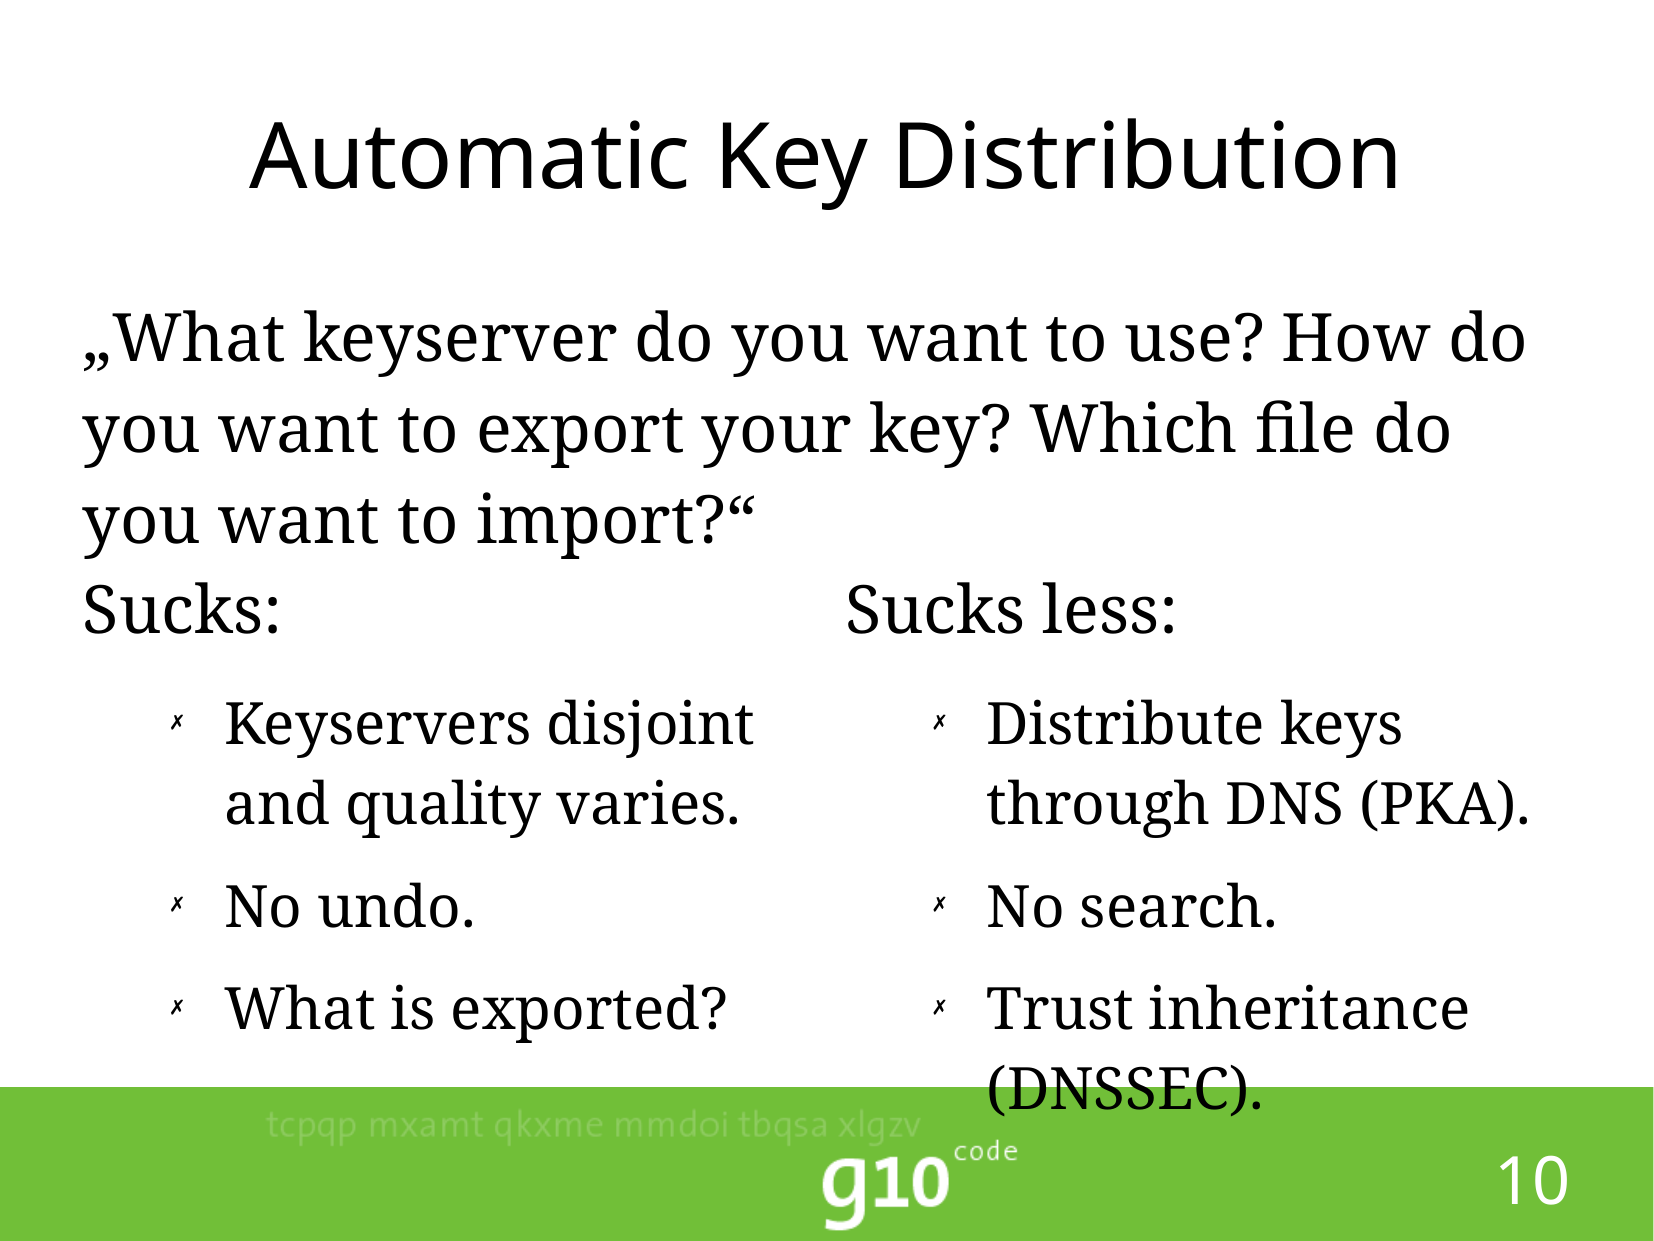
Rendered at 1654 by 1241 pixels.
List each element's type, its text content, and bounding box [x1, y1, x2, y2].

list Sucks less: Distribute keys through DNS (PKA). No search. Trust inheritance (DNSSEC). [845, 562, 1572, 1088]
picture [1021, 1088, 1040, 1106]
picture [0, 1087, 1654, 1241]
title Automatic Key Distribution [82, 49, 1571, 257]
list Sucks: Keyservers disjoint and quality varies. No undo. What is exported? [82, 562, 809, 1088]
picture [1076, 1088, 1083, 1099]
list „What keyserver do you want to use? How do you want to export your key? Which file do you want to import?“ [82, 290, 1571, 526]
